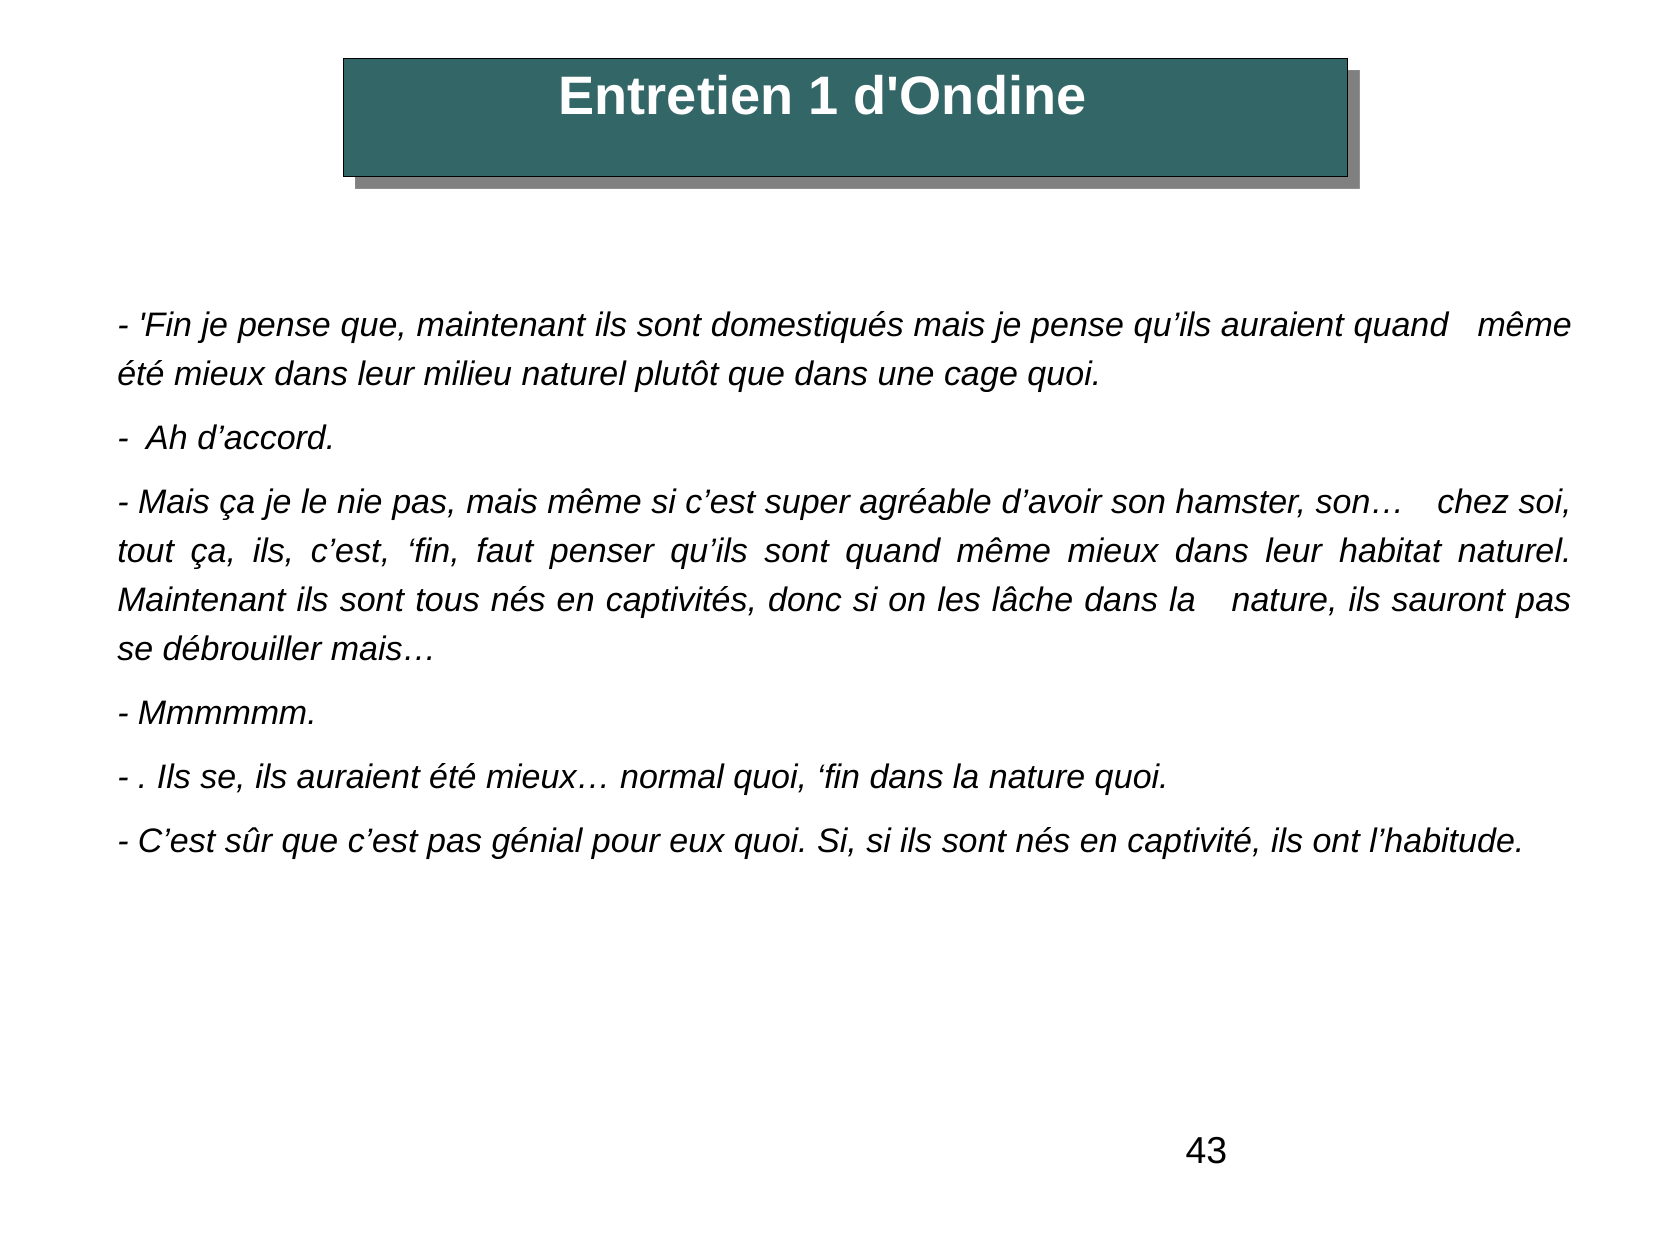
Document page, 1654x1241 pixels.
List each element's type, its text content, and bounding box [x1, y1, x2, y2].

list - 'Fin je pense que, maintenant ils sont domestiqués mais je pense qu’ils auraient quand même été mieux dans leur milieu naturel plutôt que dans une cage quoi. - Ah d’accord. - Mais ça je le nie pas, mais même si c’est super agréable d’avoir son hamster, son… chez soi, tout ça, ils, c’est, ‘fin, faut penser qu’ils sont quand même mieux dans leur habitat naturel. Maintenant ils sont tous nés en captivités, donc si on les lâche dans la nature, ils sauront pas se débrouiller mais… - Mmmmmm. - . Ils se, ils auraient été mieux… normal quoi, ‘fin dans la nature quoi. - C’est sûr que c’est pas génial pour eux quoi. Si, si ils sont nés en captivité, ils ont l’habitude. [83, 290, 1572, 1010]
text_box Entretien 1 d'Ondine [343, 58, 1348, 177]
